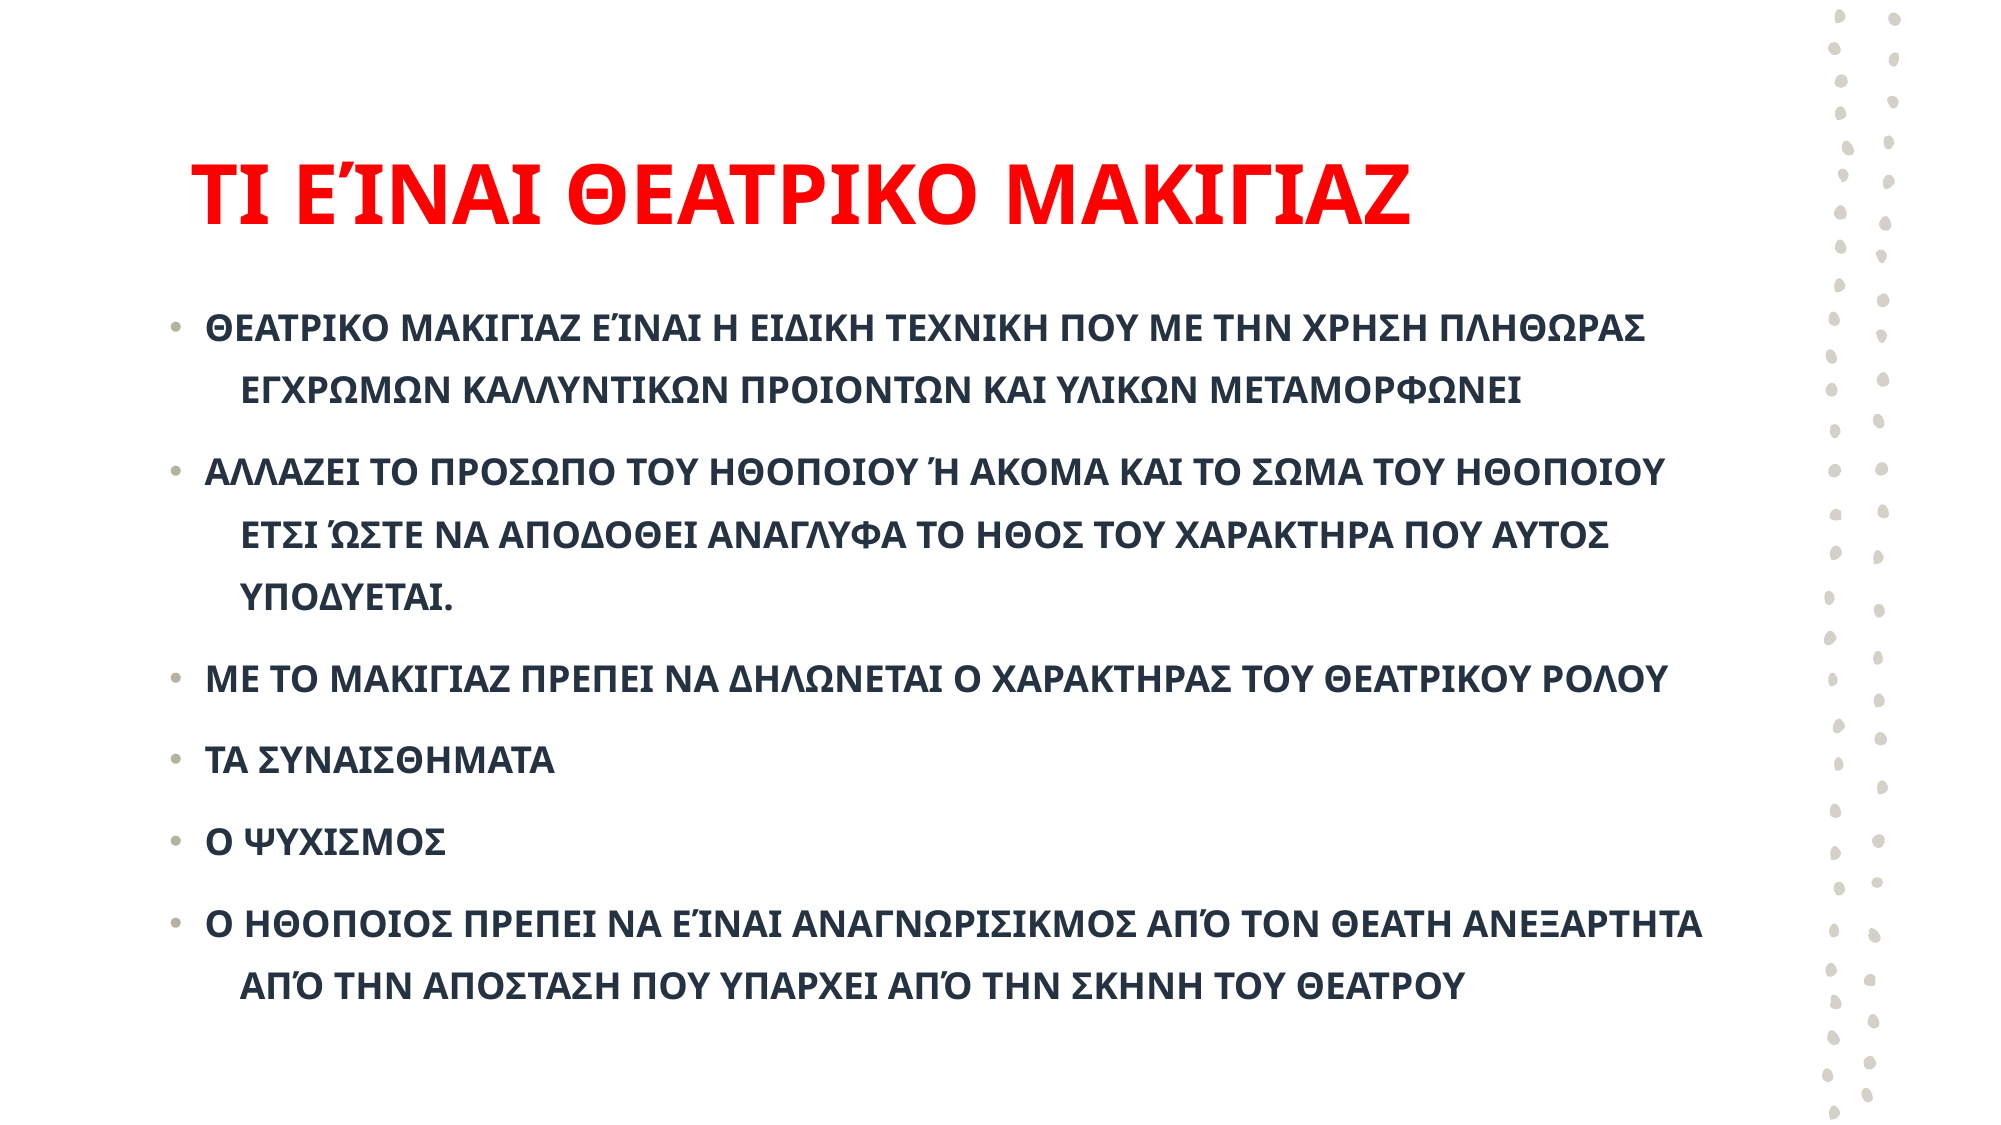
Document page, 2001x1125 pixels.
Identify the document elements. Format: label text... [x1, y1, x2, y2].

title ΤΙ ΕΊΝΑΙ ΘΕΑΤΡΙΚΟ ΜΑΚΙΓΙΑΖ [175, 82, 1586, 279]
list ΘΕΑΤΡΙΚΟ ΜΑΚΙΓΙΑΖ ΕΊΝΑΙ Η ΕΙΔΙΚΗ ΤΕΧΝΙΚΗ ΠΟΥ ΜΕ ΤΗΝ ΧΡΗΣΗ ΠΛΗΘΩΡΑΣ ΕΓΧΡΩΜΩΝ ΚΑΛΛΥΝΤΙΚΩΝ ΠΡΟΙΟΝΤΩΝ ΚΑΙ ΥΛΙΚΩΝ ΜΕΤΑΜΟΡΦΩΝΕΙ ΑΛΛΑΖΕΙ ΤΟ ΠΡΟΣΩΠΟ ΤΟΥ ΗΘΟΠΟΙΟΥ Ή ΑΚΟΜΑ ΚΑΙ ΤΟ ΣΩΜΑ ΤΟΥ ΗΘΟΠΟΙΟΥ ΕΤΣΙ ΏΣΤΕ ΝΑ ΑΠΟΔΟΘΕΙ ΑΝΑΓΛΥΦΑ ΤΟ ΗΘΟΣ ΤΟΥ ΧΑΡΑΚΤΗΡΑ ΠΟΥ ΑΥΤΟΣ ΥΠΟΔΥΕΤΑΙ. ΜΕ ΤΟ ΜΑΚΙΓΙΑΖ ΠΡΕΠΕΙ ΝΑ ΔΗΛΩΝΕΤΑΙ Ο ΧΑΡΑΚΤΗΡΑΣ ΤΟΥ ΘΕΑΤΡΙΚΟΥ ΡΟΛΟΥ ΤΑ ΣΥΝΑΙΣΘΗΜΑΤΑ Ο ΨΥΧΙΣΜΟΣ Ο ΗΘΟΠΟΙΟΣ ΠΡΕΠΕΙ ΝΑ ΕΊΝΑΙ ΑΝΑΓΝΩΡΙΣΙΚΜΟΣ ΑΠΌ ΤΟΝ ΘΕΑΤΗ ΑΝΕΞΑΡΤΗΤΑ ΑΠΌ ΤΗΝ ΑΠΟΣΤΑΣΗ ΠΟΥ ΥΠΑΡΧΕΙ ΑΠΌ ΤΗΝ ΣΚΗΝΗ ΤΟΥ ΘΕΑΤΡΟΥ [154, 279, 1756, 1022]
